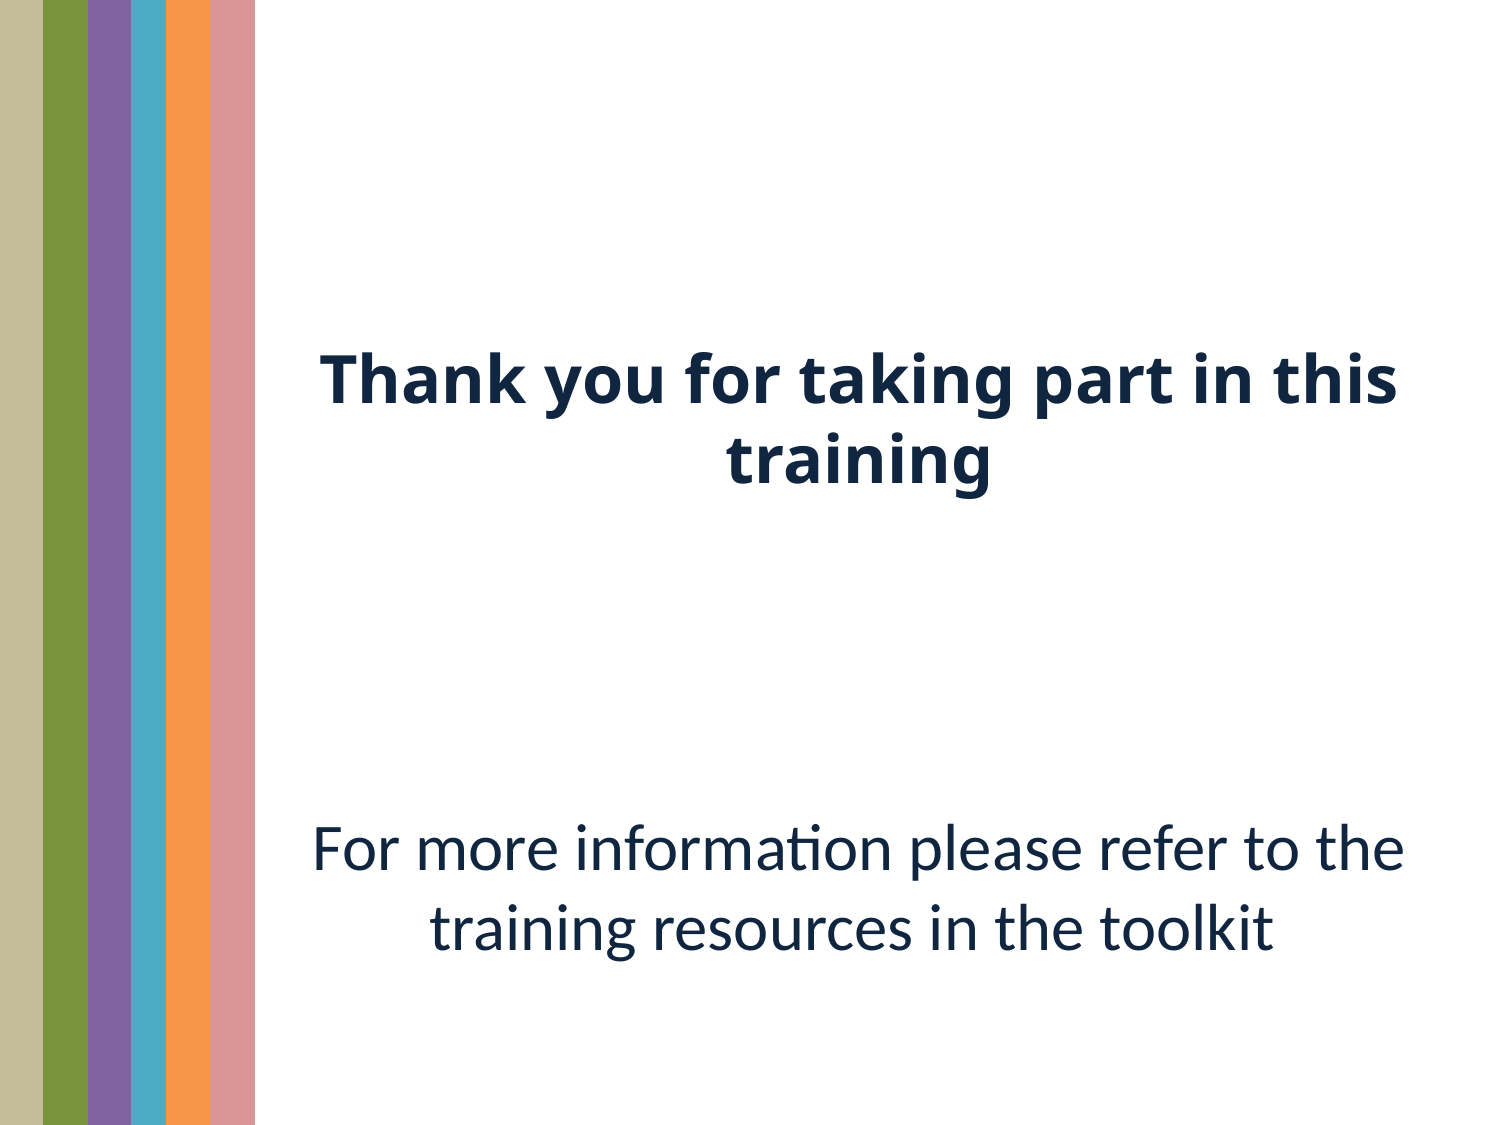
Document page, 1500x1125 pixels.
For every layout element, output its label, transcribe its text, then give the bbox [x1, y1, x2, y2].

text_box [211, 0, 253, 1125]
text_box [0, 0, 41, 1125]
text_box [87, 0, 208, 1125]
list Thank you for taking part in this training For more information please refer to the training resources in the toolkit [292, 329, 1427, 1072]
text_box [45, 0, 86, 1125]
